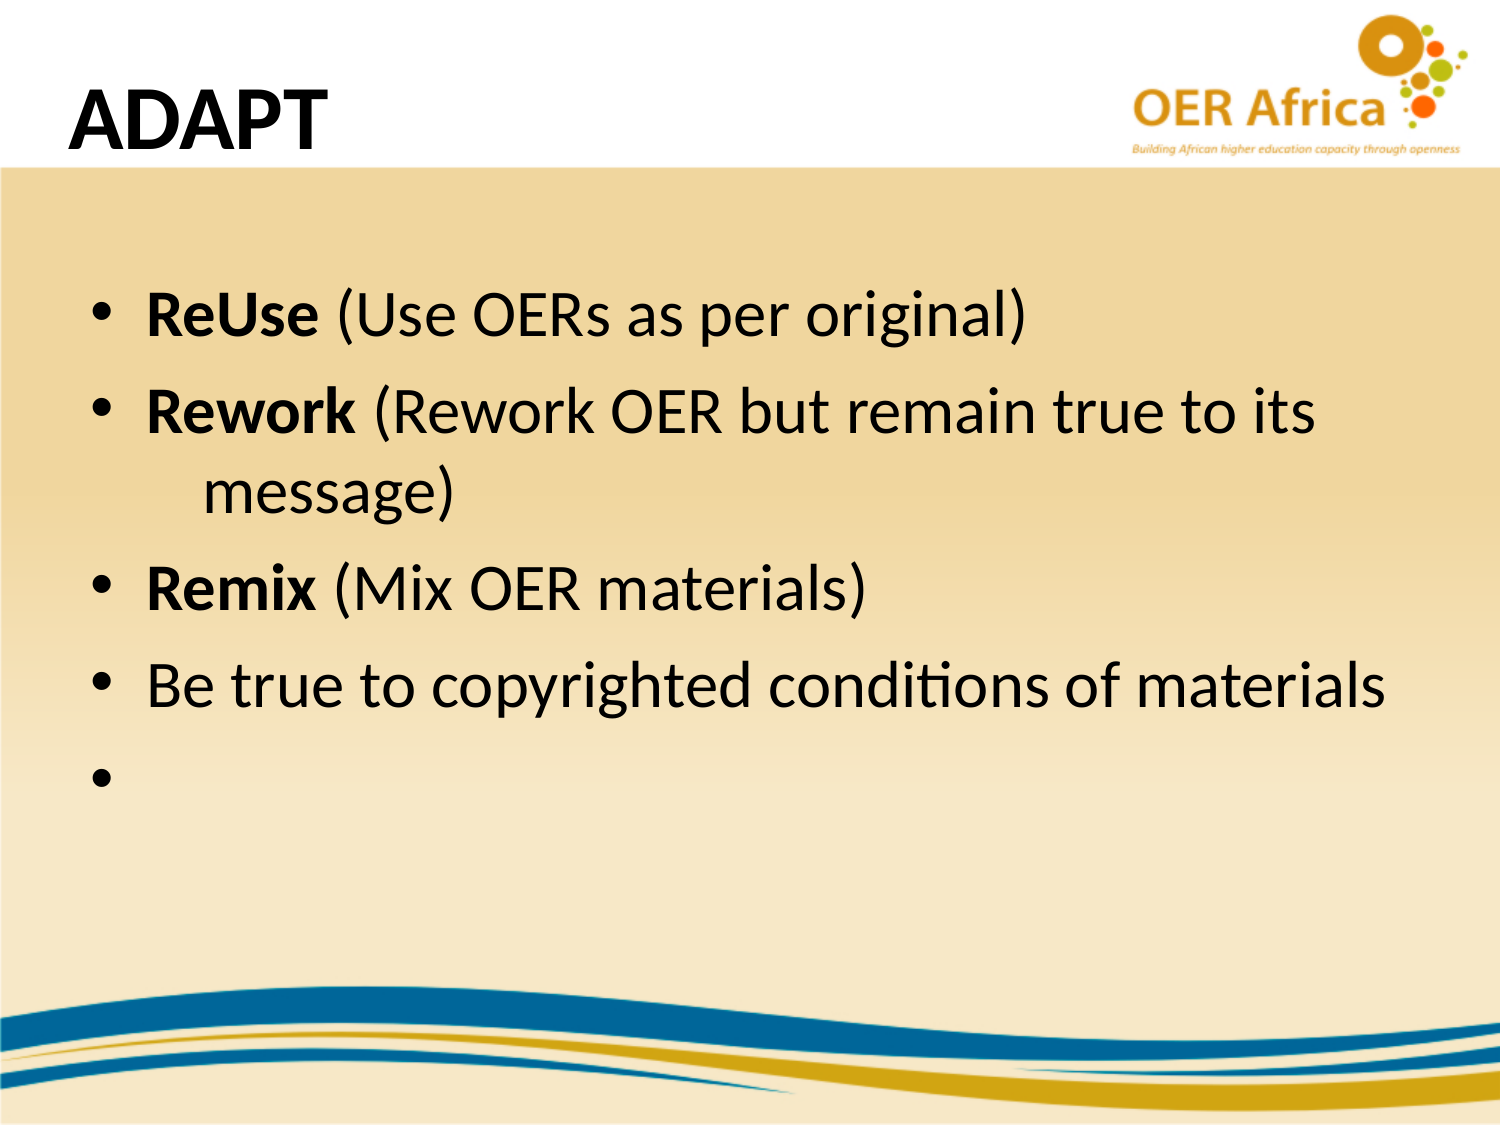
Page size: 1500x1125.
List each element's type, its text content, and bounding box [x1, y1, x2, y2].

list ReUse (Use OERs as per original) Rework (Rework OER but remain true to its message) Remix (Mix OER materials) Be true to copyrighted conditions of materials [75, 262, 1426, 1005]
title ADAPT [53, 19, 1404, 207]
